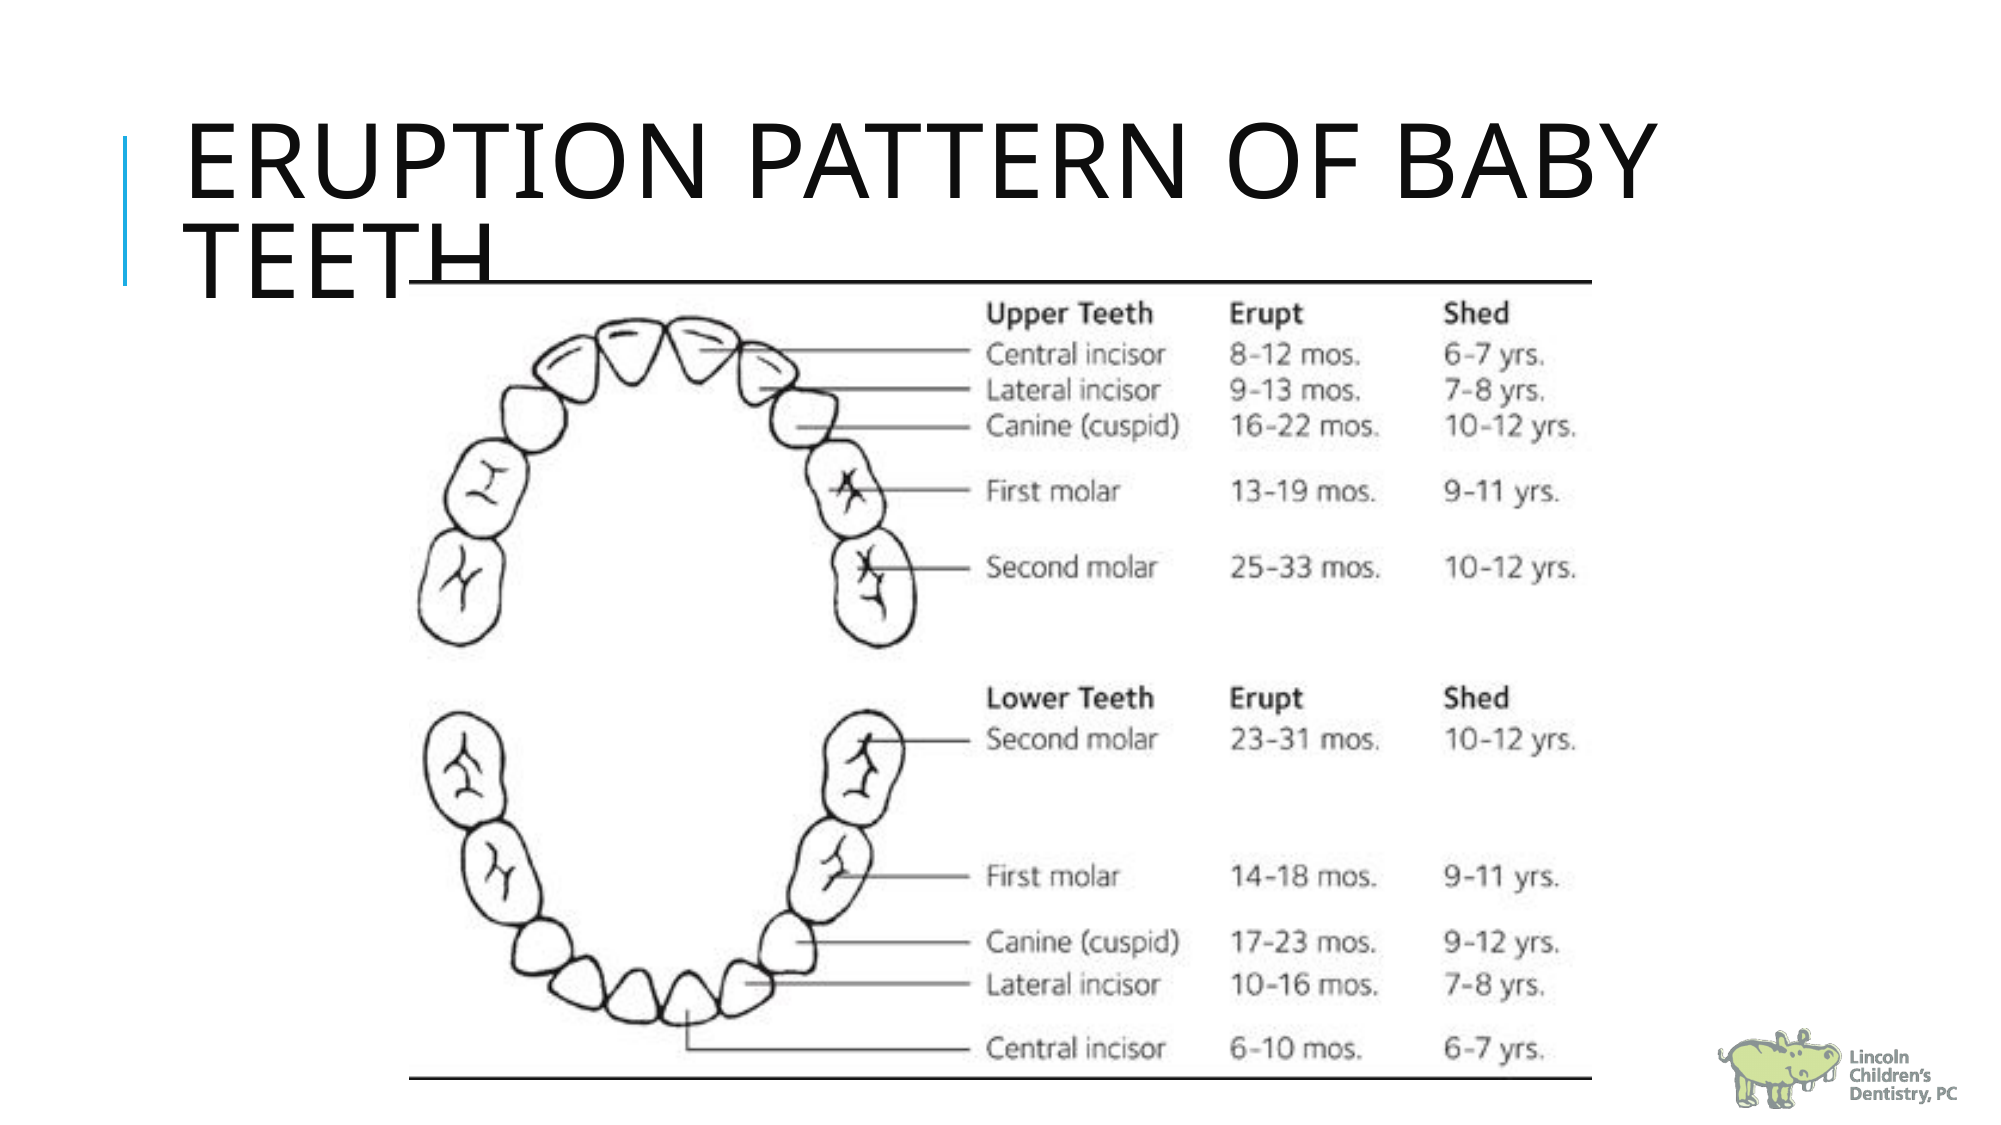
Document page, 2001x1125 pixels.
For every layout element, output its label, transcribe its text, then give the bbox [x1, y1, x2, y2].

picture [409, 280, 1592, 1080]
title Eruption pattern of baby teeth [168, 96, 1763, 343]
picture [1717, 1028, 1957, 1109]
